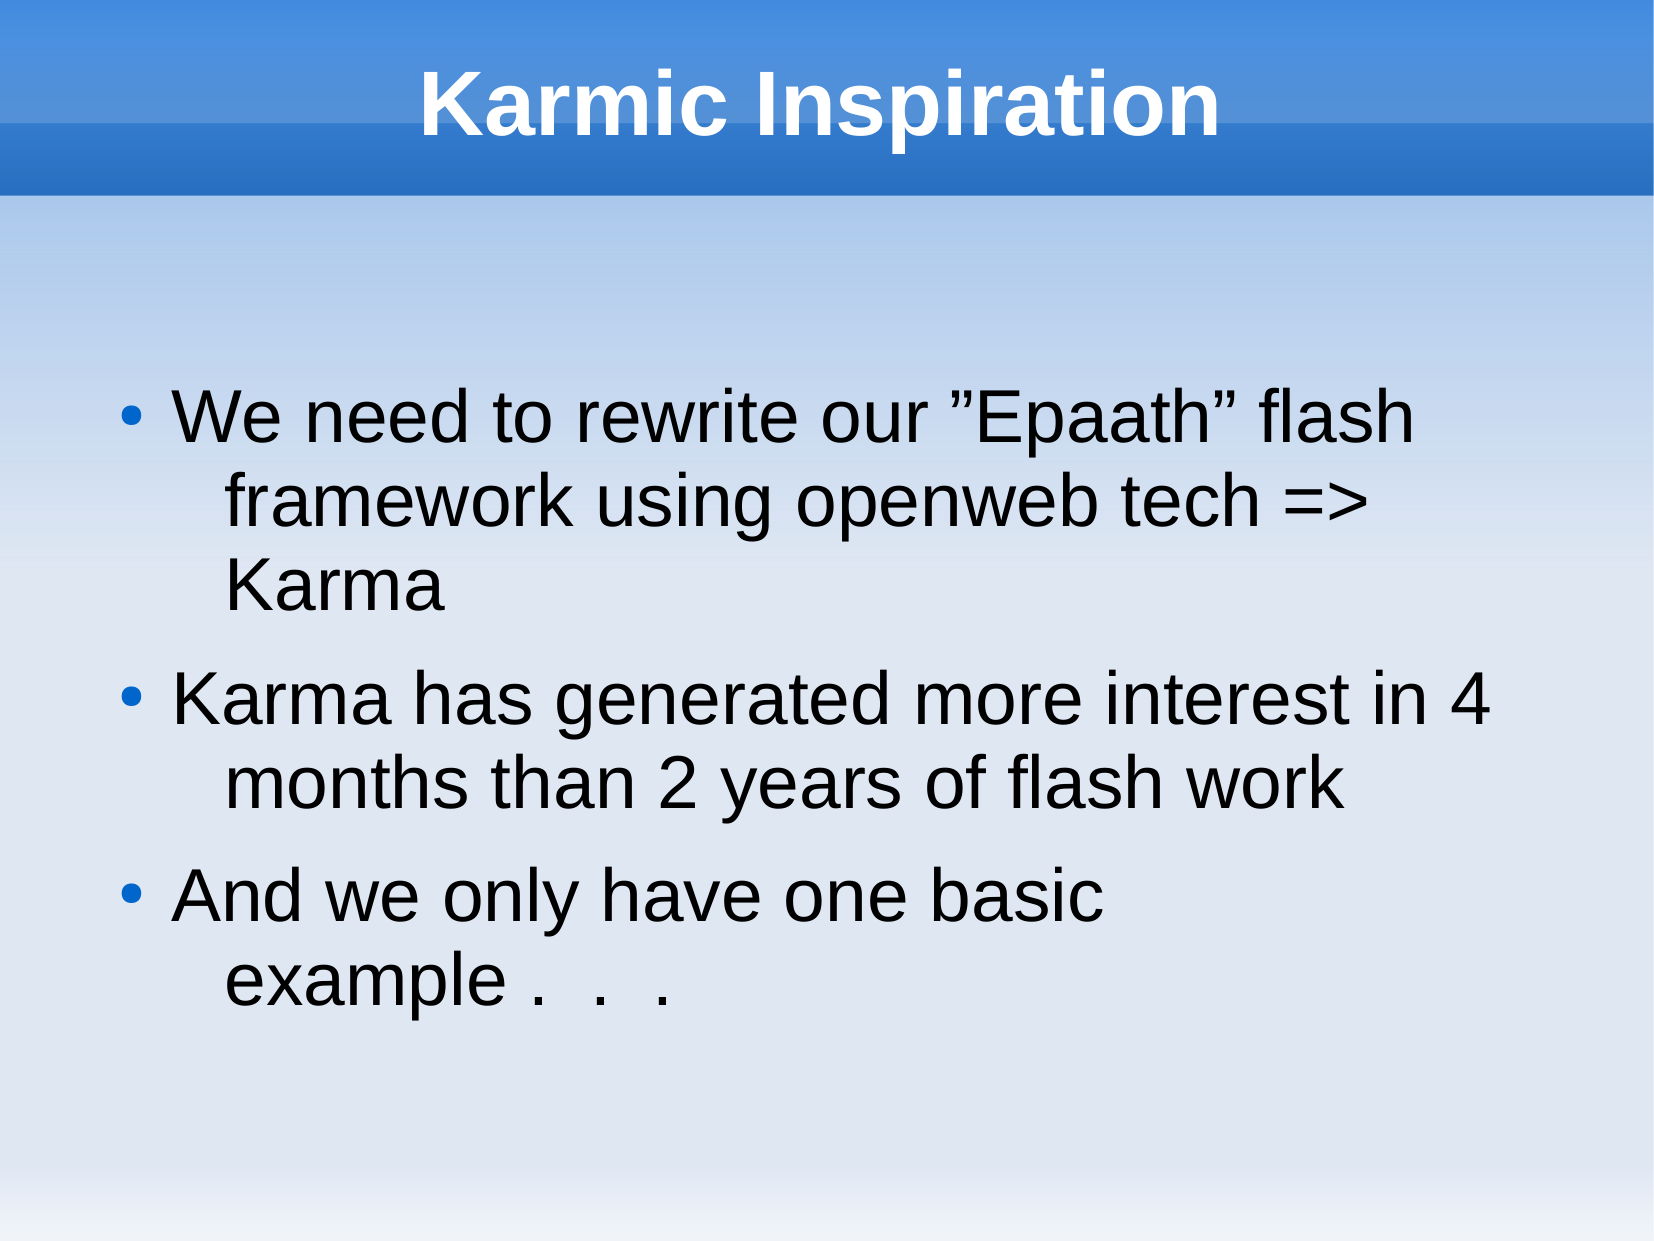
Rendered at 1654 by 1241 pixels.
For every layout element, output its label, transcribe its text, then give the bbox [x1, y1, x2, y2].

list We need to rewrite our ”Epaath” flash framework using openweb tech => Karma Karma has generated more interest in 4 months than 2 years of flash work And we only have one basic example . . . [82, 375, 1571, 1109]
title Karmic Inspiration [76, 0, 1565, 208]
picture [0, 0, 1654, 1241]
